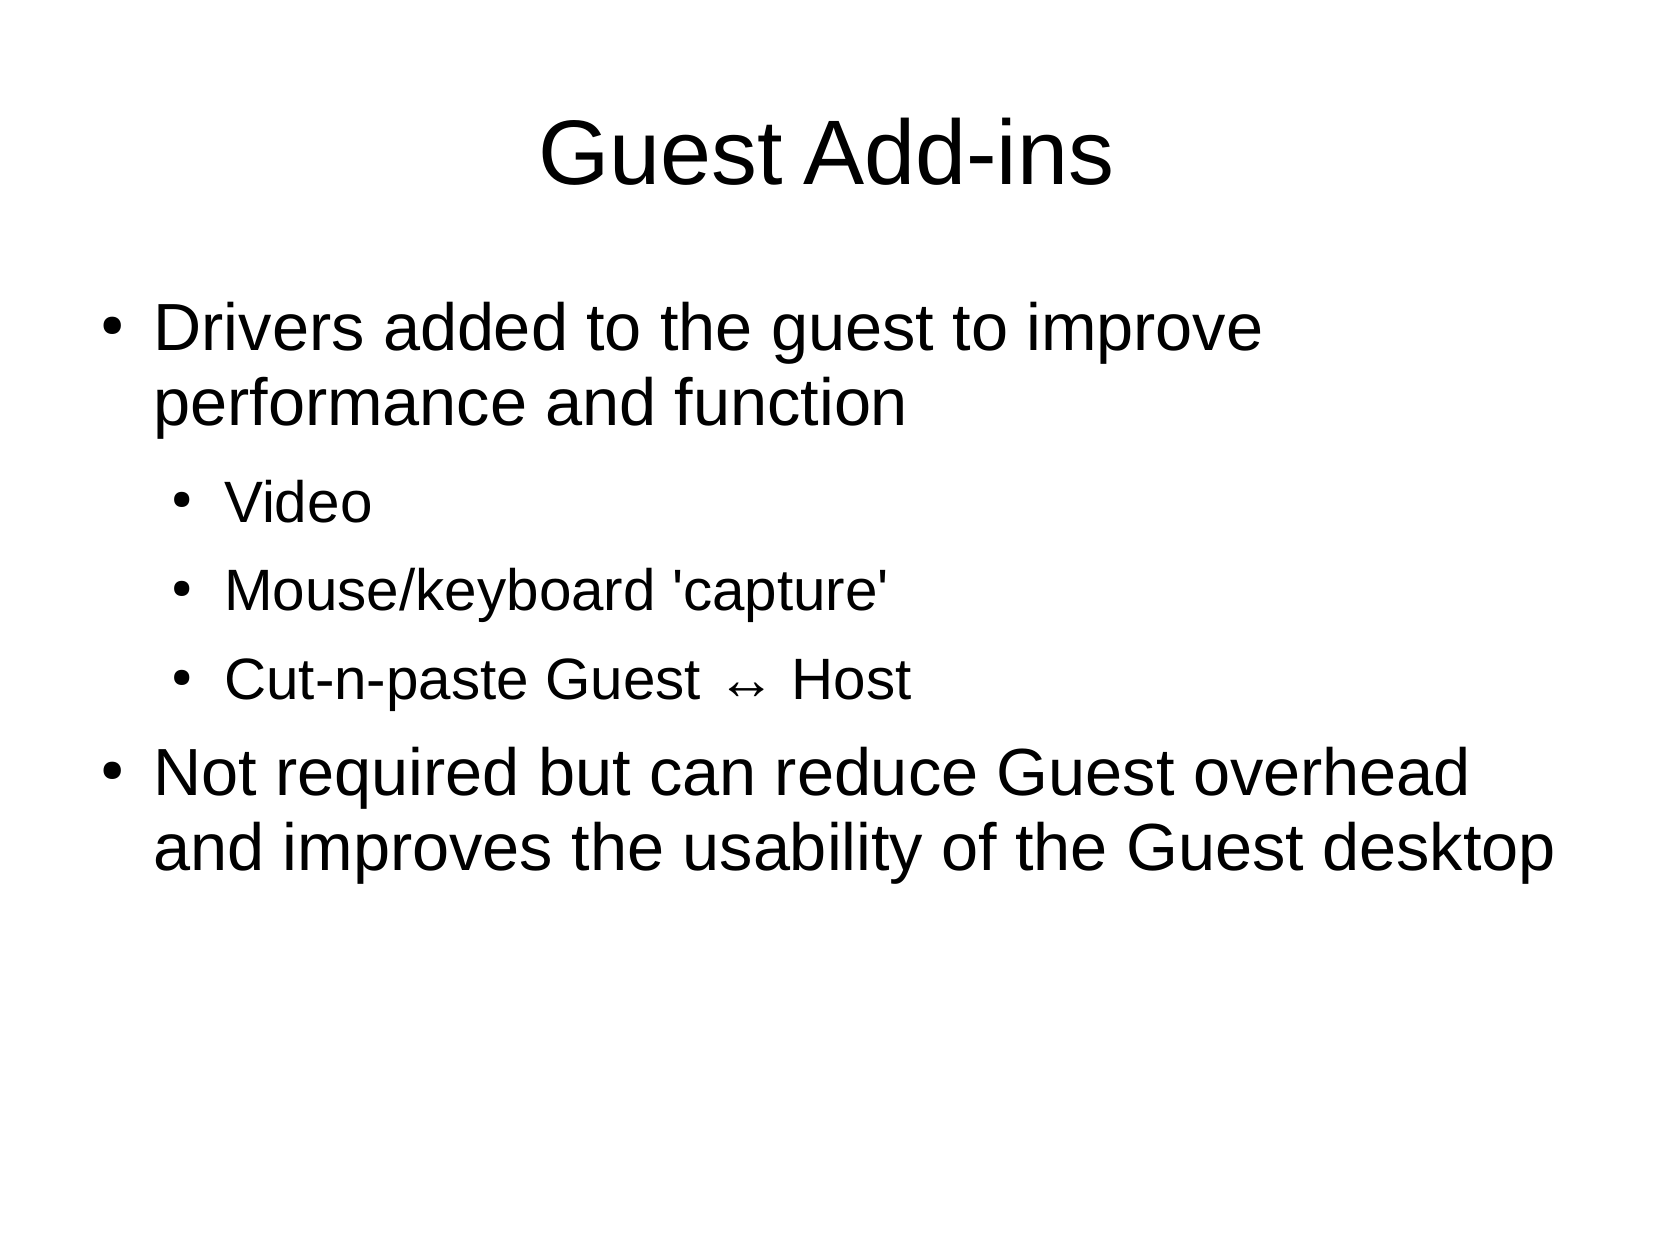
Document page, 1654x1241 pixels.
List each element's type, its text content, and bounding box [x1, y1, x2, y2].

title Guest Add-ins [82, 56, 1571, 250]
list Drivers added to the guest to improve performance and function Video Mouse/keyboard 'capture' Cut-n-paste Guest ↔ Host Not required but can reduce Guest overhead and improves the usability of the Guest desktop [82, 290, 1571, 1094]
